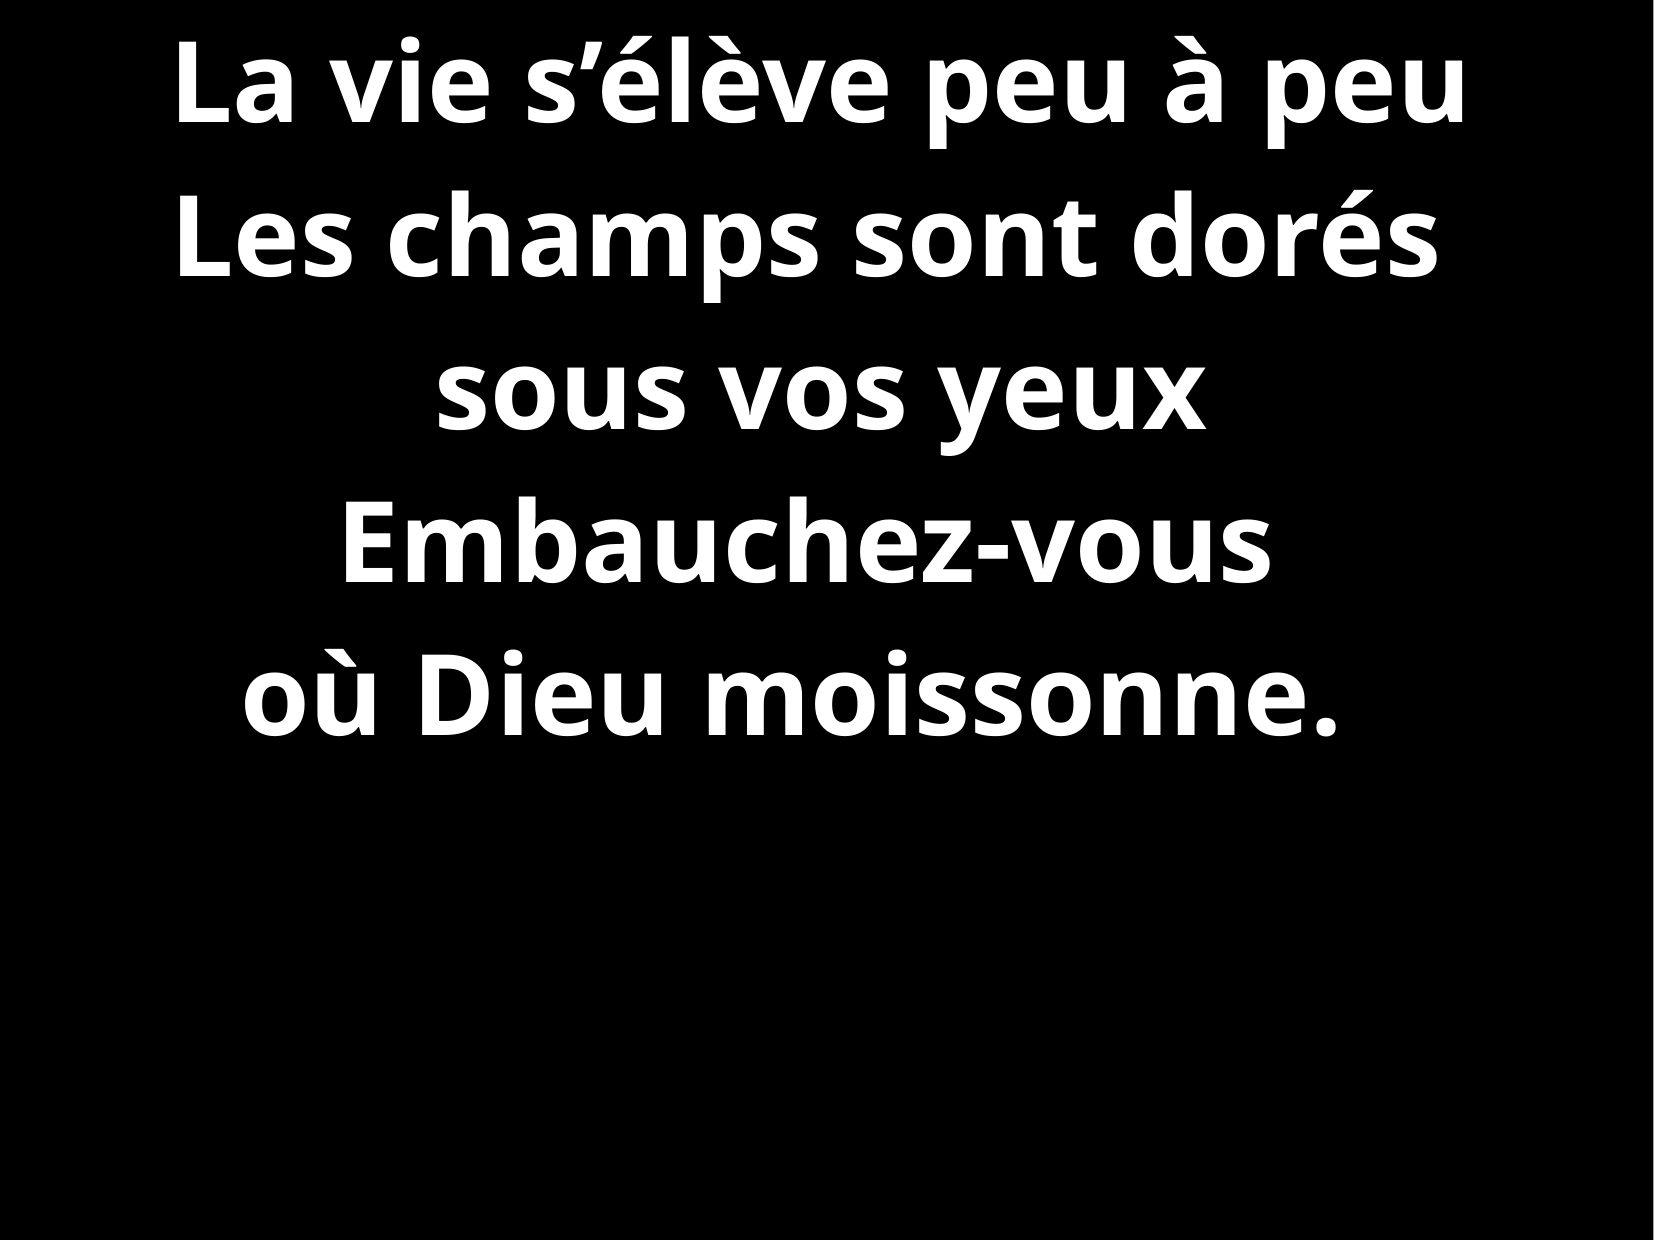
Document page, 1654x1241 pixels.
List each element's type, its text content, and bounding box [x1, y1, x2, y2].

list La vie s’élève peu à peu Les champs sont dorés sous vos yeux Embauchez-vous où Dieu moissonne. [0, 2, 1642, 1241]
